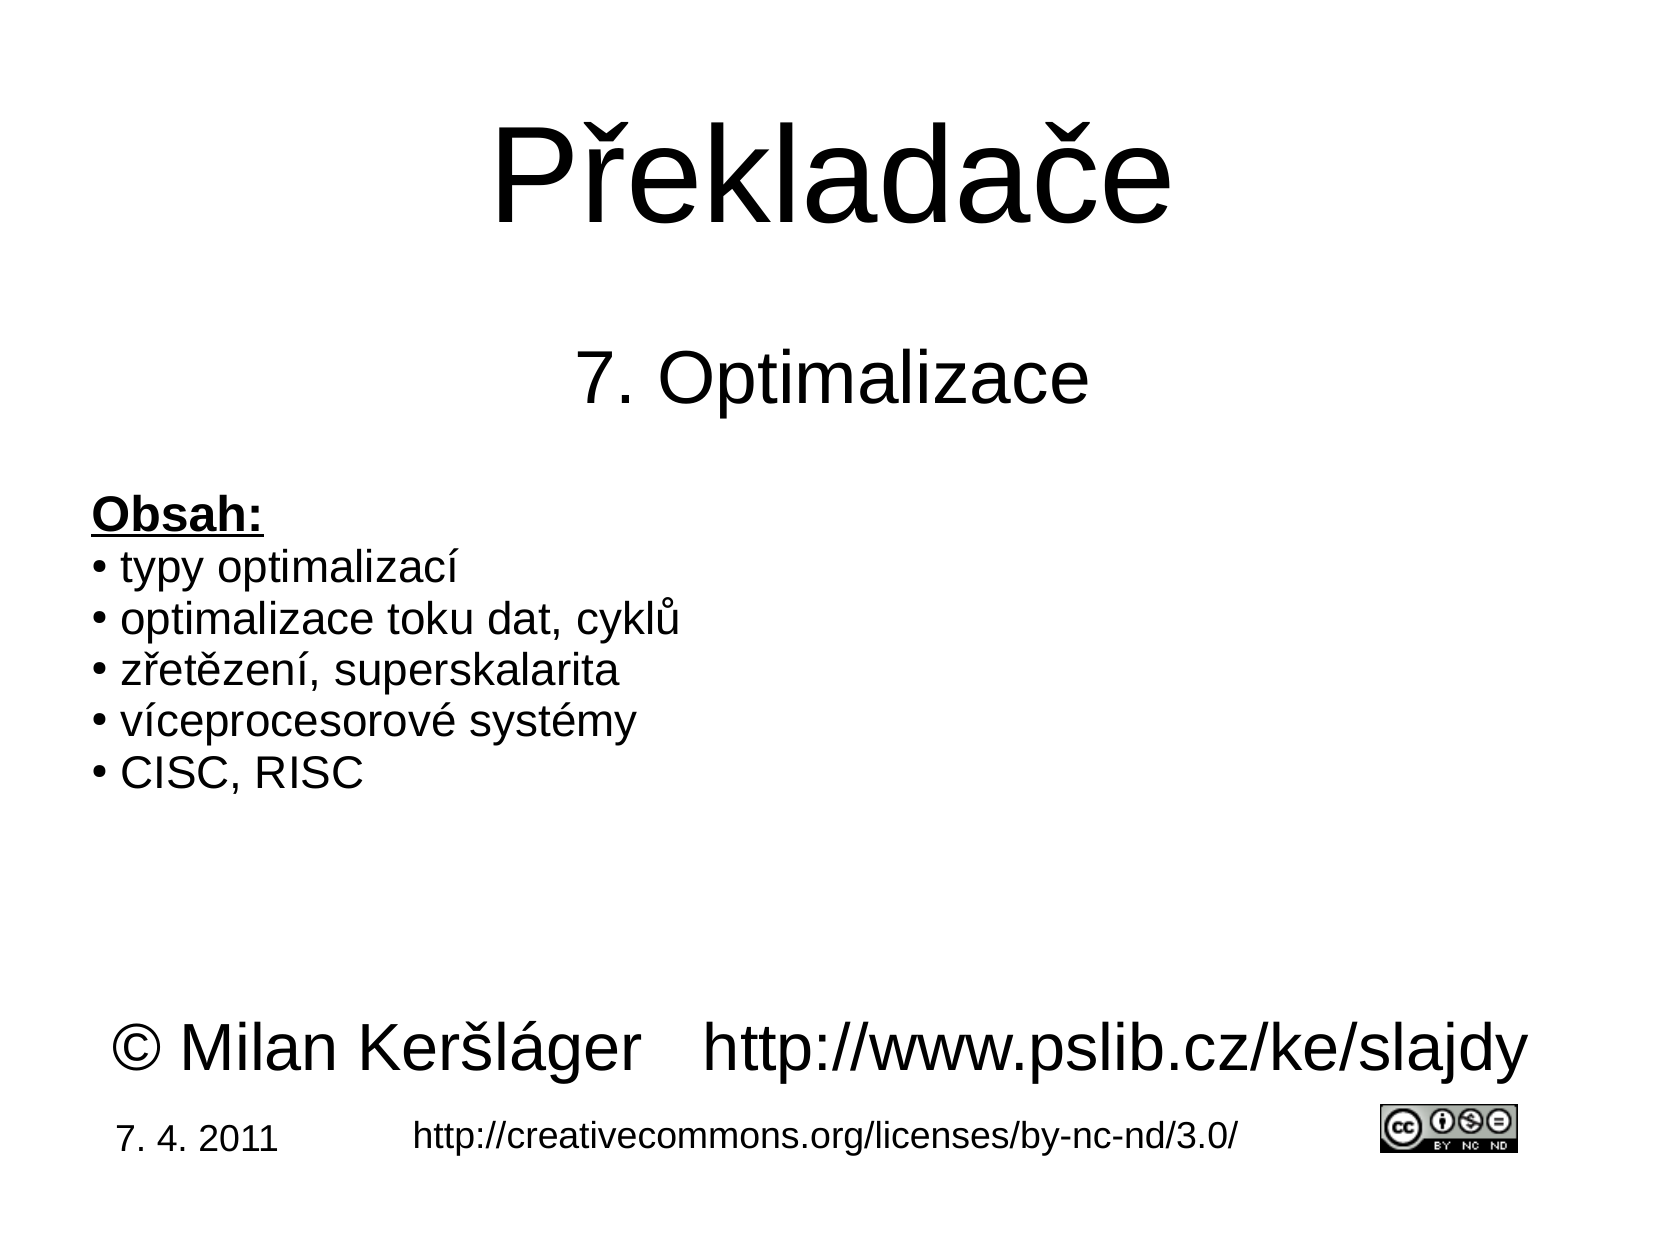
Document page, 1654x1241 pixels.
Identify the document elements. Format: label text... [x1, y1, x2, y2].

text_box http://creativecommons.org/licenses/by-nc-nd/3.0/ [339, 1107, 1313, 1165]
list © Milan Keršláger http://www.pslib.cz/ke/slajdy [76, 1009, 1565, 1087]
picture [1380, 1104, 1518, 1153]
text_box Obsah: typy optimalizací optimalizace toku dat, cyklů zřetězení, superskalarita víceprocesorové systémy CISC, RISC [76, 478, 1583, 806]
title Překladače 7. Optimalizace [88, 56, 1577, 461]
text_box 7.4.2011 [100, 1110, 337, 1168]
